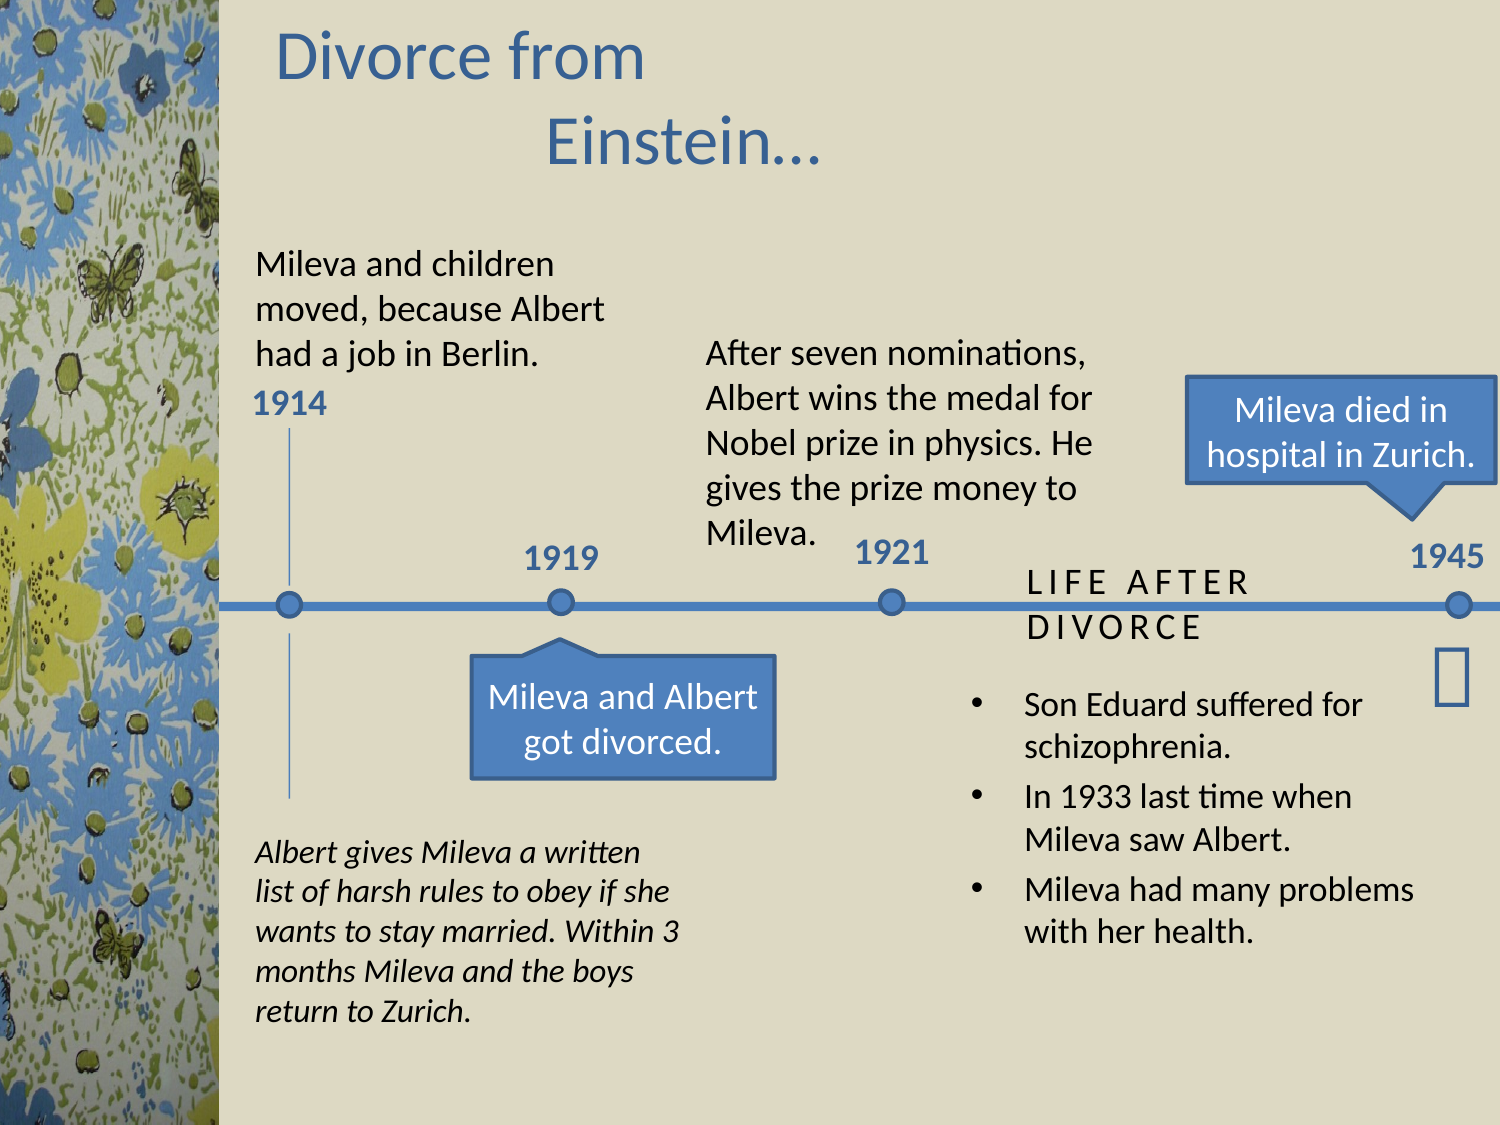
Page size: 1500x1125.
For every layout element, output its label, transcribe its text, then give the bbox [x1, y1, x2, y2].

text_box [1447, 593, 1471, 617]
title Divorce from Einstein… [219, 0, 939, 188]
text_box LIFE AFTER DIVORCE [1011, 549, 1330, 655]
text_box 1921 [827, 519, 956, 580]
list Son Eduard suffered for schizophrenia. In 1933 last time when Mileva saw Albert. Mileva had many problems with her health. [955, 673, 1434, 972]
text_box [879, 590, 904, 615]
text_box Mileva and children moved, because Albert had a job in Berlin. [240, 231, 654, 382]
text_box  [1420, 616, 1443, 732]
text_box 1945 [1387, 524, 1500, 584]
text_box [277, 592, 302, 617]
text_box 1919 [496, 525, 625, 586]
text_box  [1439, 652, 1443, 703]
text_box Mileva died in hospital in Zurich. [1186, 376, 1496, 520]
text_box After seven nominations, Albert wins the medal for Nobel prize in physics. He gives the prize money to Mileva. [690, 320, 1171, 560]
text_box Mileva and Albert got divorced. [471, 639, 775, 779]
text_box Albert gives Mileva a written list of harsh rules to obey if she wants to stay married. Within 3 months Mileva and the boys return to Zurich. [240, 822, 703, 1037]
picture [0, 0, 219, 1125]
text_box 1914 [225, 370, 354, 431]
text_box [549, 590, 573, 615]
